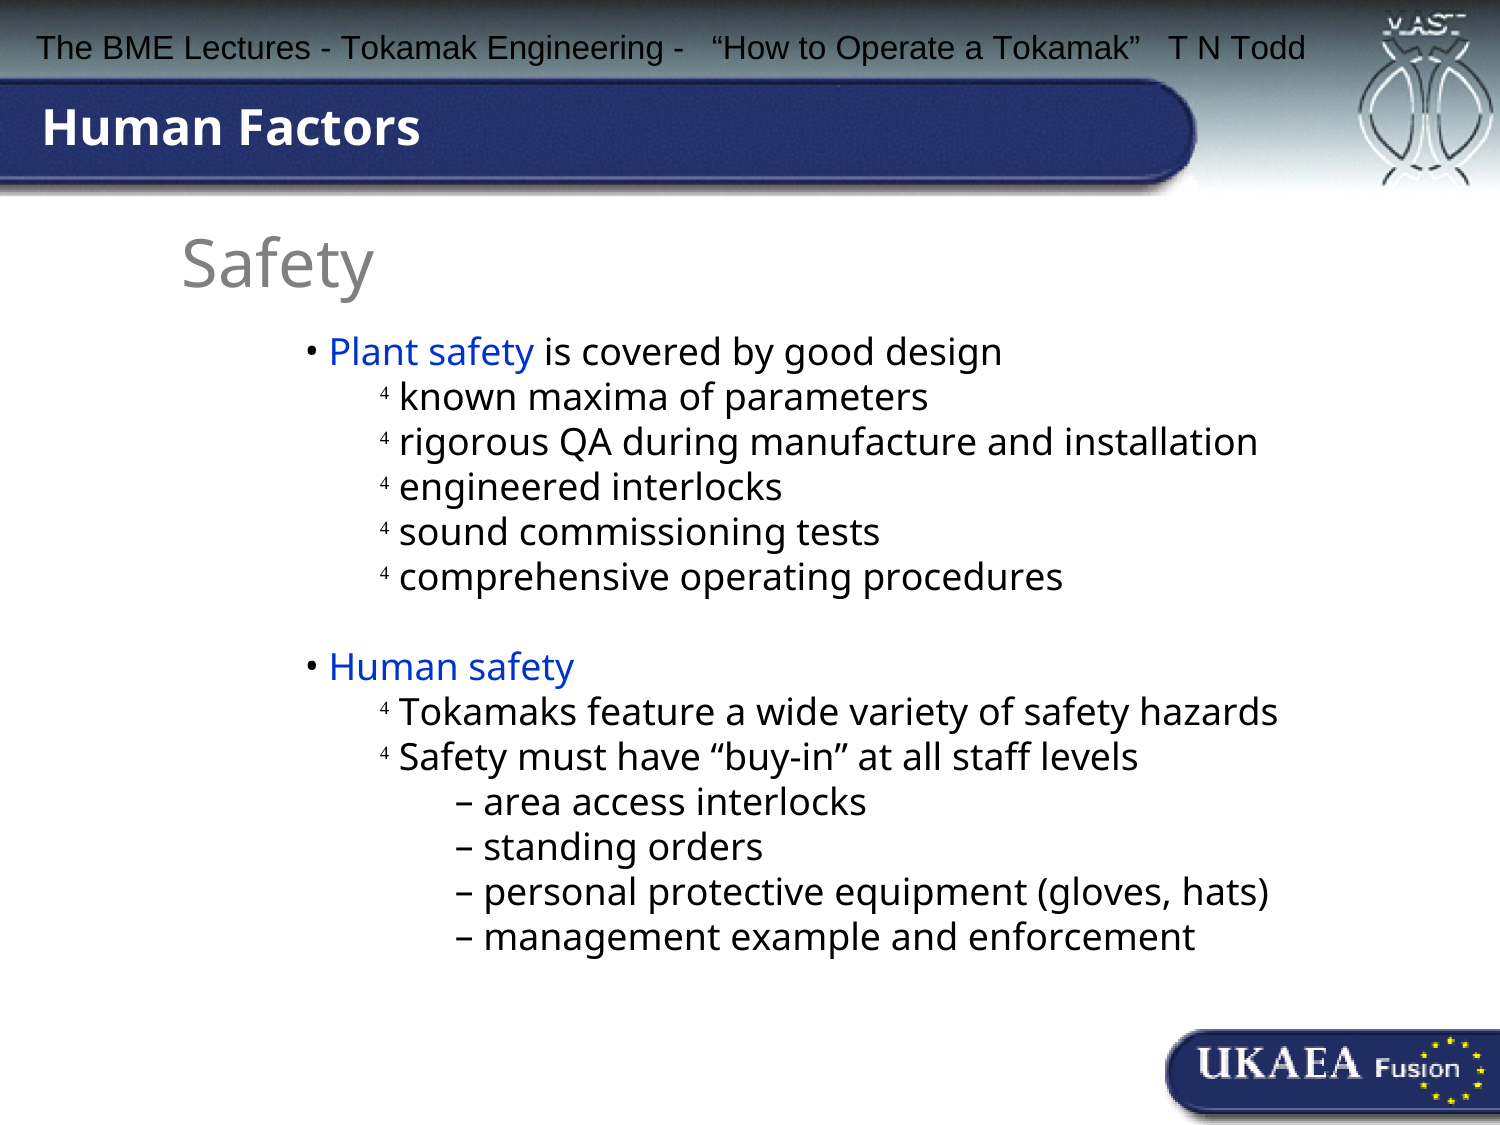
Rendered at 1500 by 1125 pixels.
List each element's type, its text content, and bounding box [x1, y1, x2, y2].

text_box The BME Lectures - Tokamak Engineering - “How to Operate a Tokamak” T N Todd [0, 18, 1323, 60]
text_box Human Factors [26, 88, 437, 164]
text_box Safety [167, 212, 390, 309]
picture [0, 0, 1500, 202]
text_box Plant safety is covered by good design known maxima of parameters rigorous QA during manufacture and installation engineered interlocks sound commissioning tests comprehensive operating procedures Human safety Tokamaks feature a wide variety of safety hazards Safety must have “buy-in” at all staff levels area access interlocks standing orders personal protective equipment (gloves, hats) management example and enforcement [290, 319, 1385, 966]
picture [1165, 1029, 1500, 1125]
